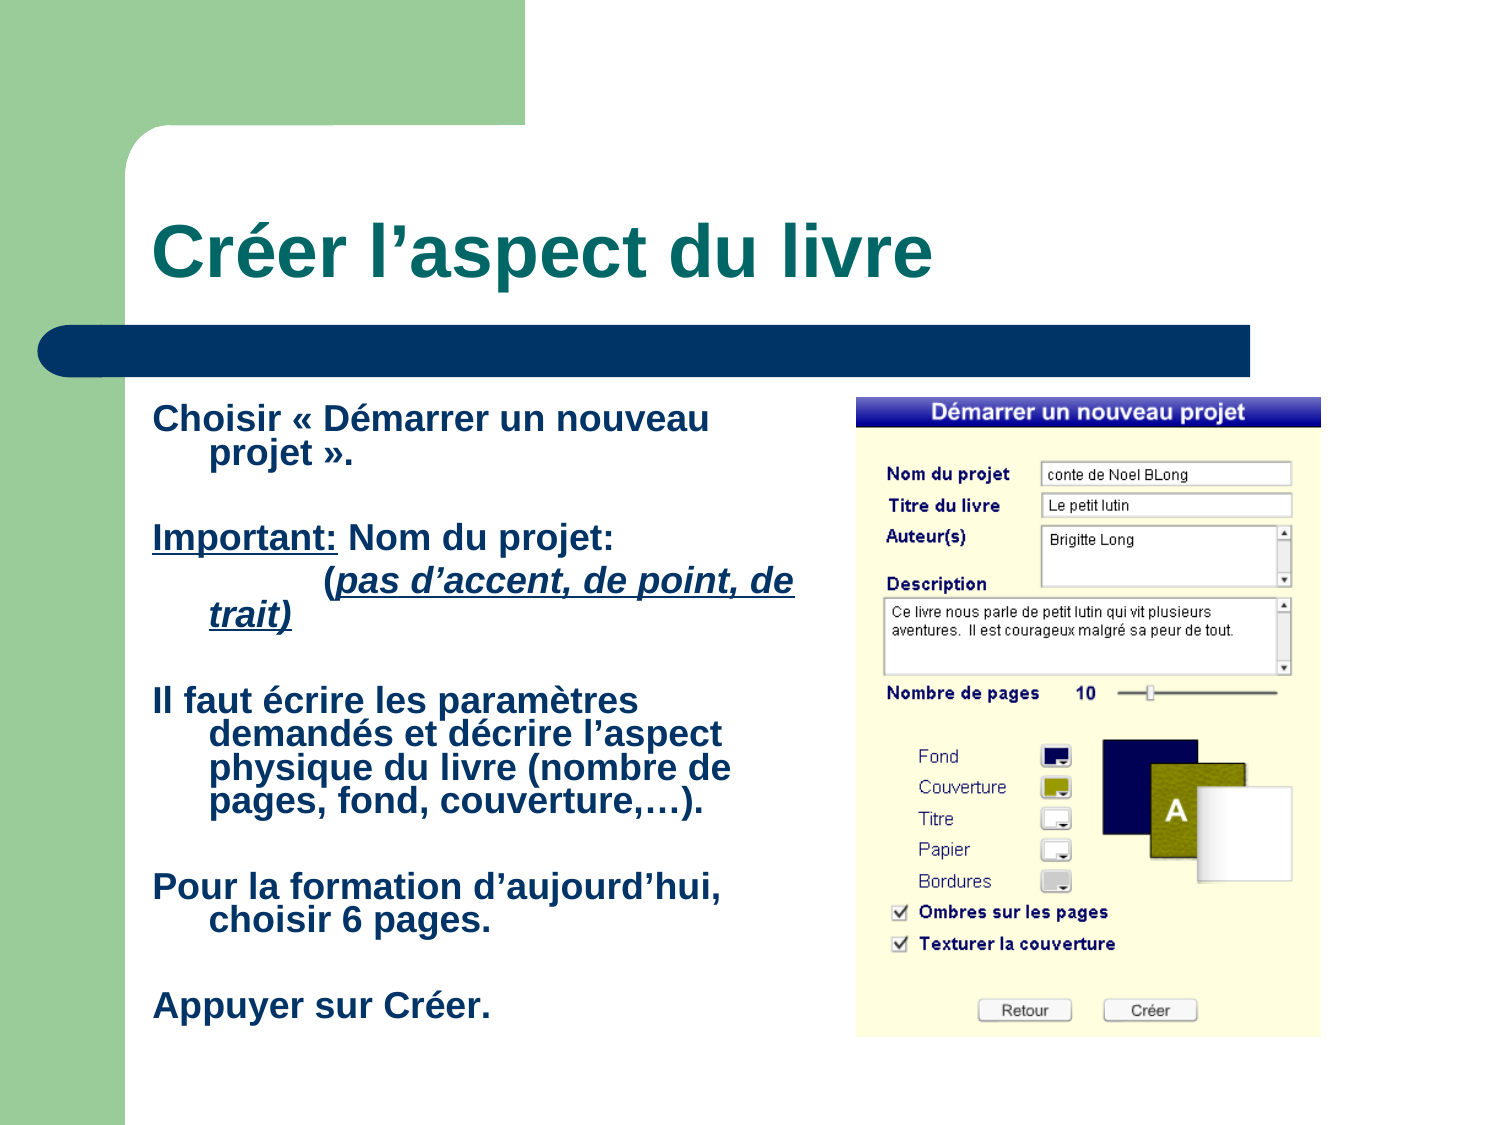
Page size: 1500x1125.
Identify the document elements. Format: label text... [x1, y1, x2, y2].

list Choisir « Démarrer un nouveau projet ». Important: Nom du projet: (pas d’accent, de point, de trait) Il faut écrire les paramètres demandés et décrire l’aspect physique du livre (nombre de pages, fond, couverture,…). Pour la formation d’aujourd’hui, choisir 6 pages. Appuyer sur Créer. [137, 397, 821, 1104]
picture [856, 397, 1321, 1038]
title Créer l’aspect du livre [136, 136, 1414, 301]
